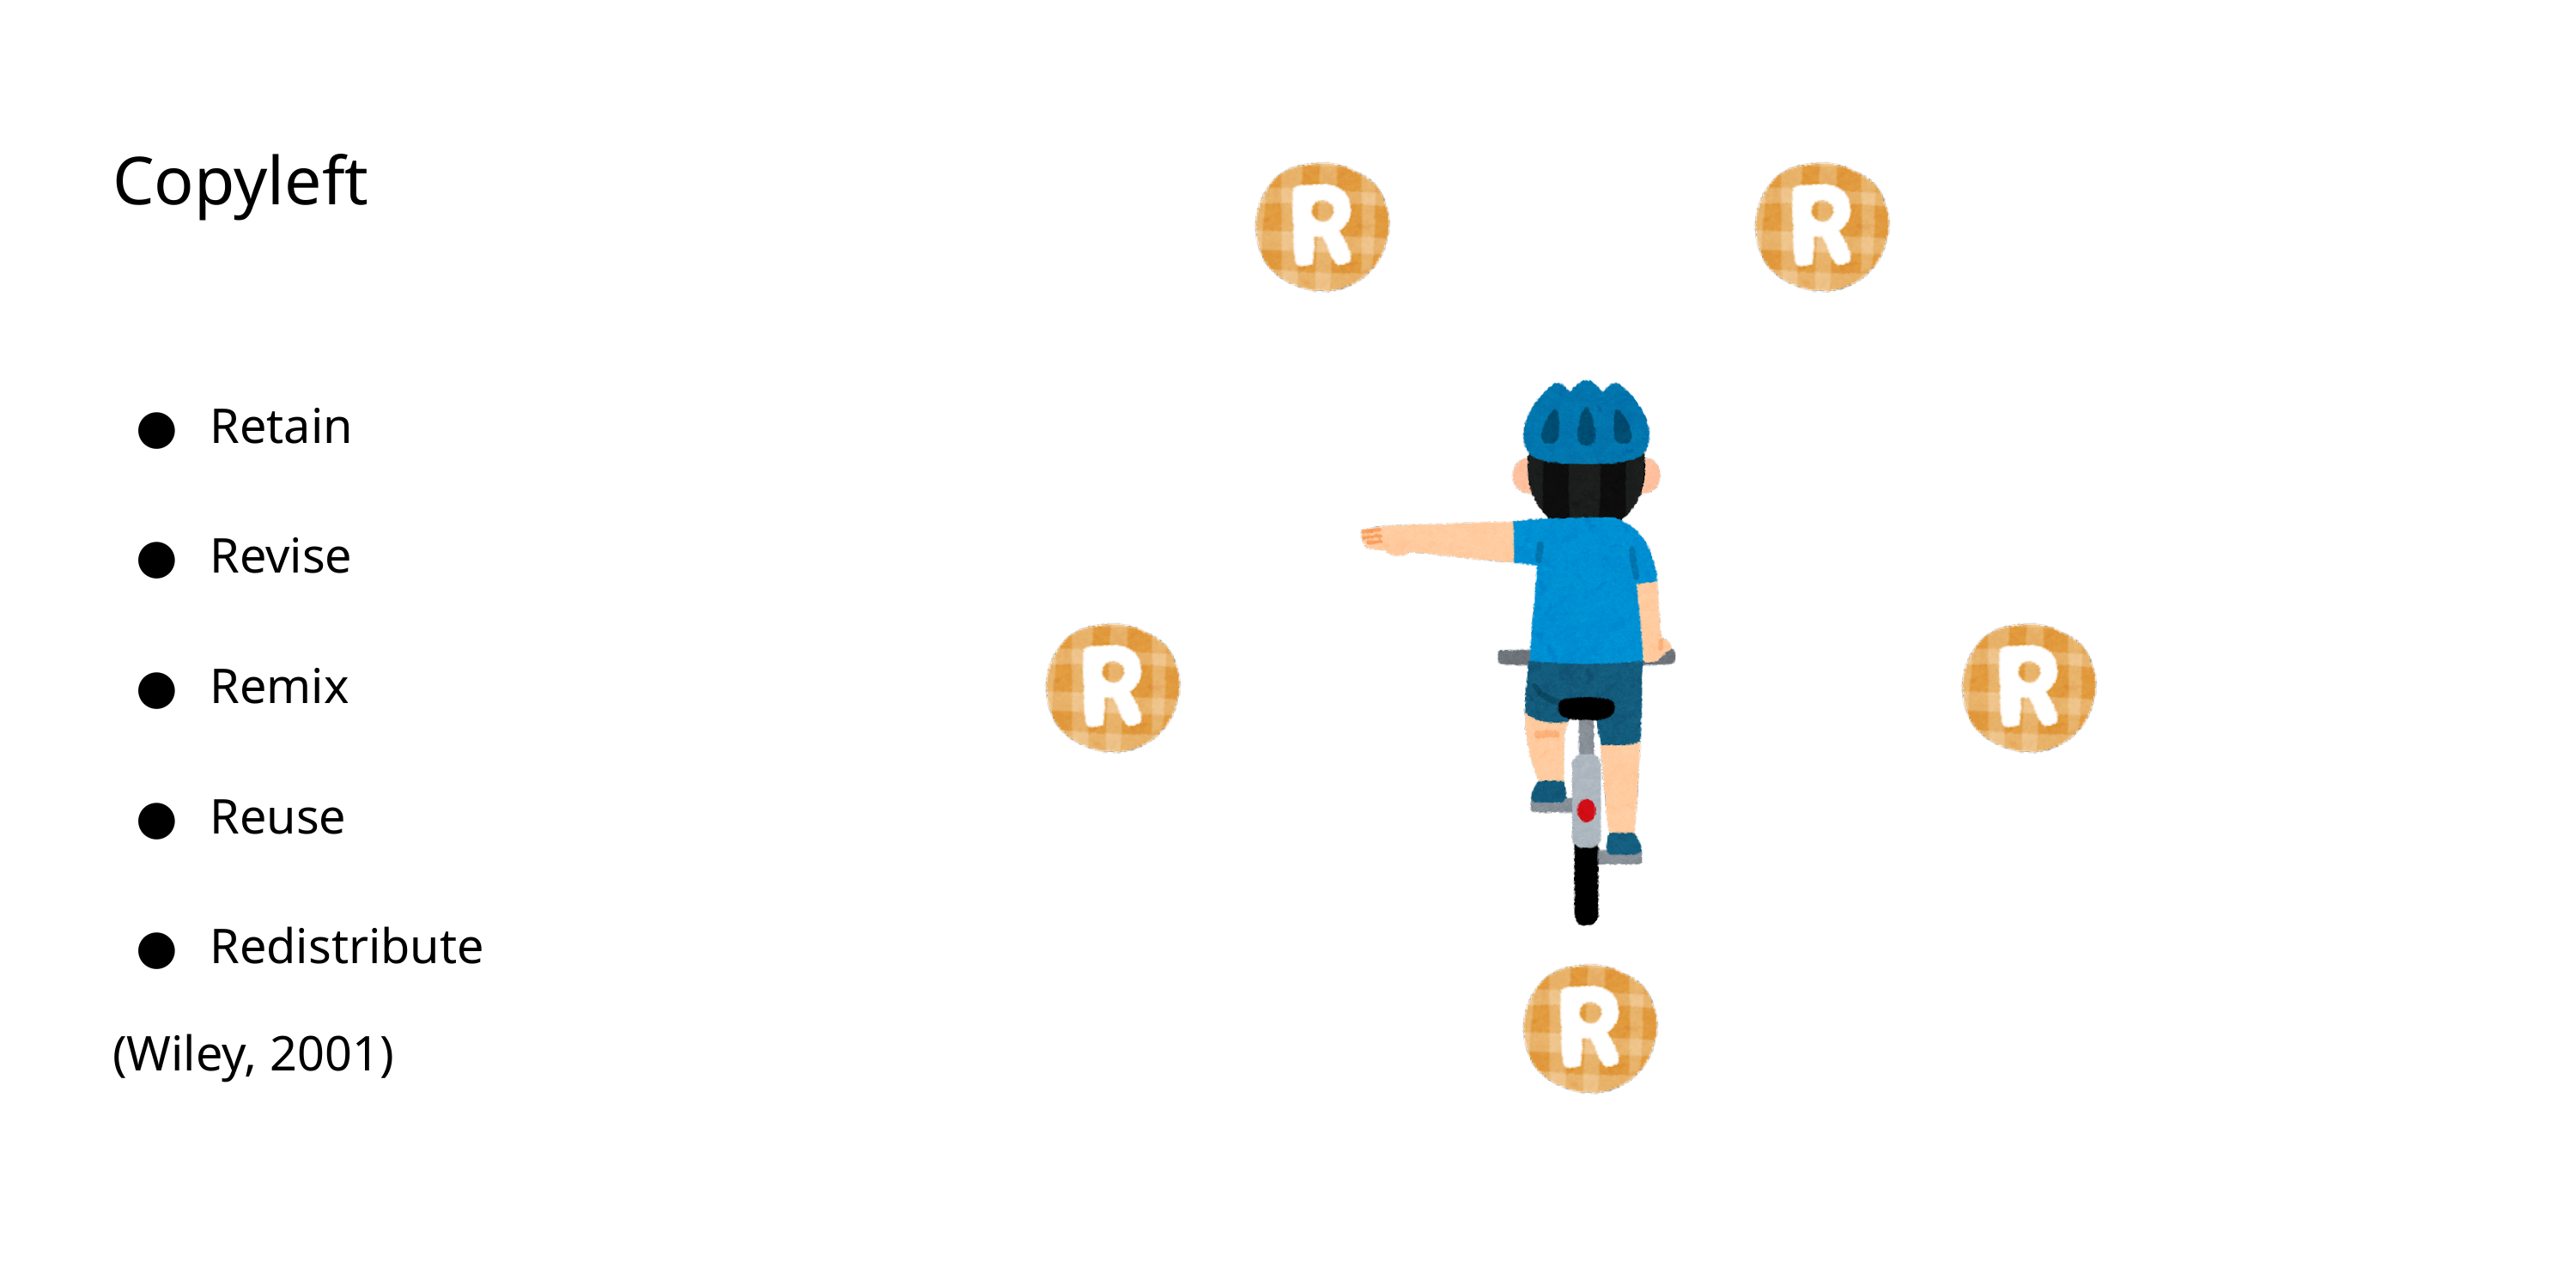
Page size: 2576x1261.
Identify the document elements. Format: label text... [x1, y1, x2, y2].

picture [1749, 155, 1898, 303]
title Copyleft [88, 109, 2488, 250]
list Retain Revise Remix Reuse Redistribute (Wiley, 2001) [88, 302, 2488, 1120]
picture [1040, 615, 1188, 764]
picture [1517, 956, 1666, 1105]
picture [1249, 155, 1398, 303]
picture [1956, 615, 2105, 764]
